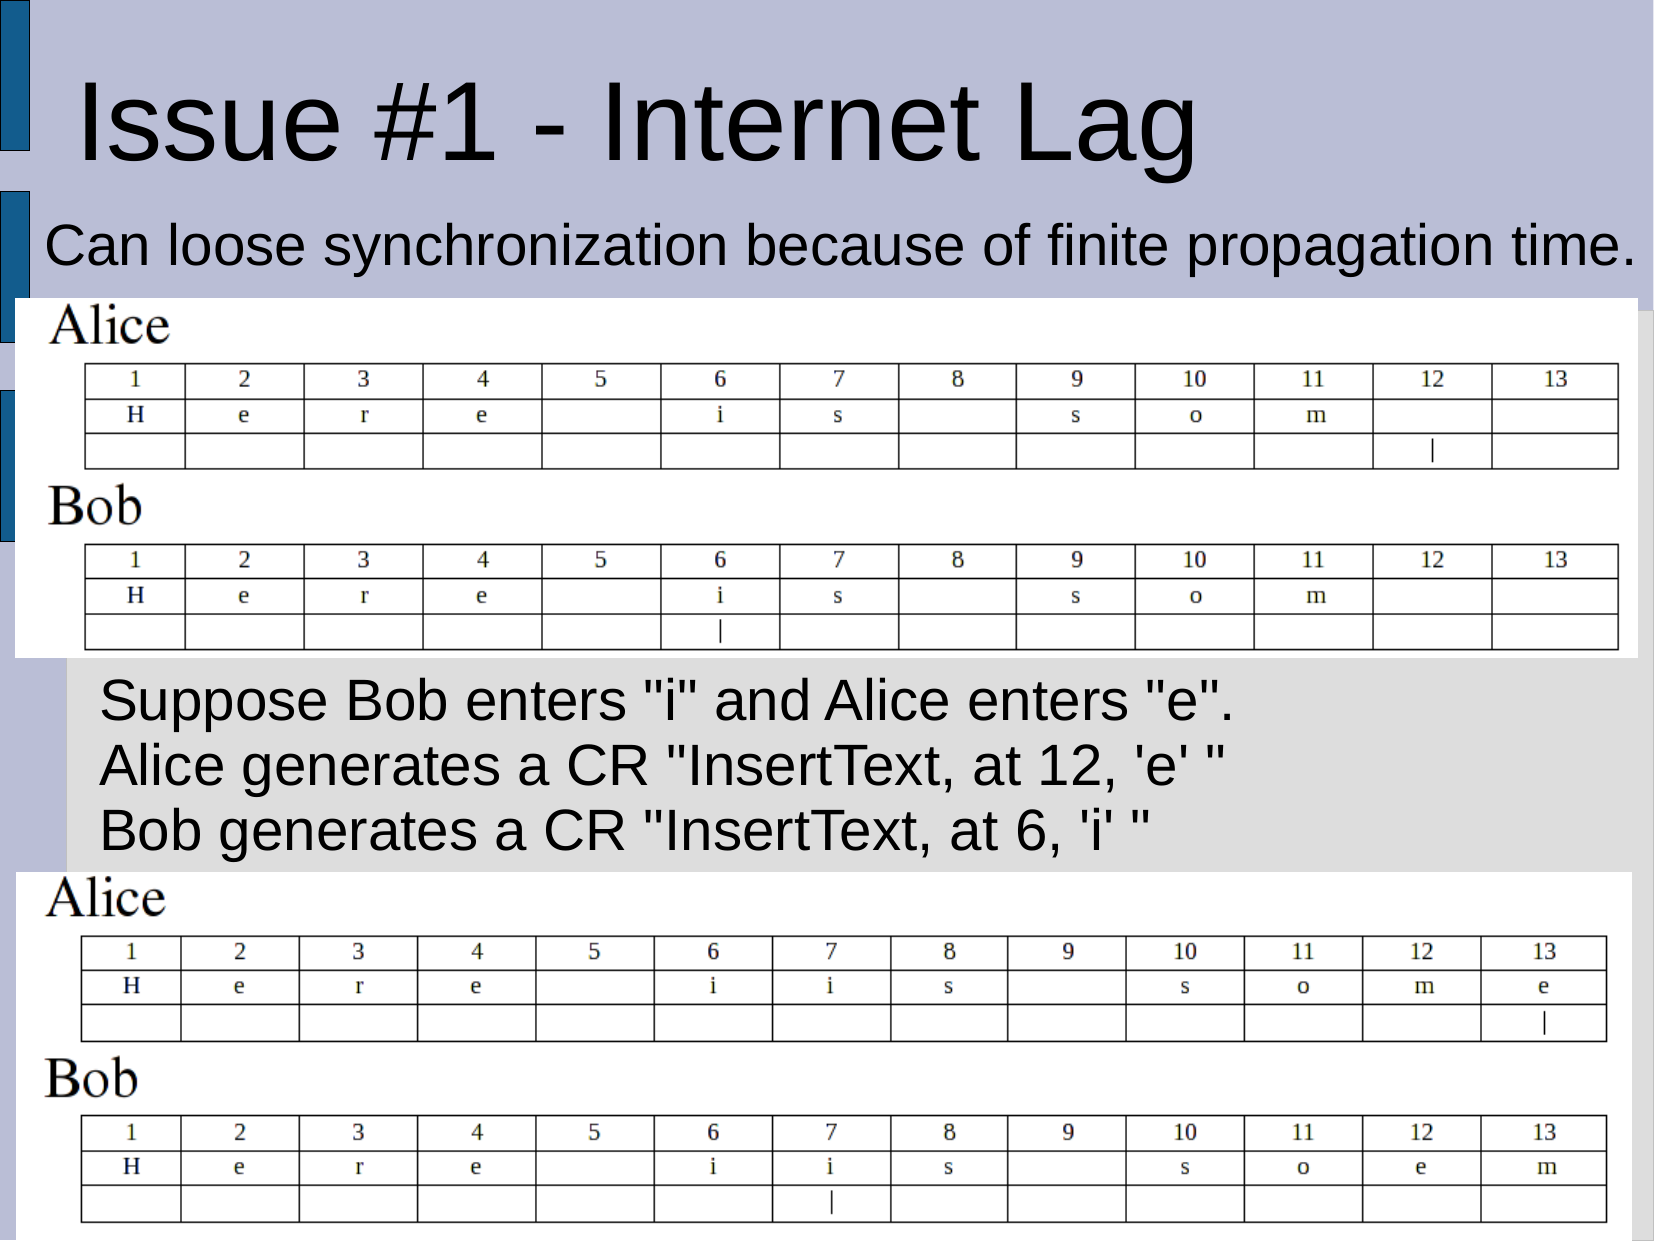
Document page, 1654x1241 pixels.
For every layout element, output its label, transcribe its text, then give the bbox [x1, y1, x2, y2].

text_box Suppose Bob enters "i" and Alice enters "e". Alice generates a CR "InsertText, at 12, 'e' " Bob generates a CR "InsertText, at 6, 'i' " [84, 660, 1252, 871]
text_box Can loose synchronization because of finite propagation time. [29, 205, 1654, 286]
picture [16, 872, 1632, 1241]
text_box Issue #1 - Internet Lag [60, 51, 1217, 192]
picture [15, 298, 1638, 658]
